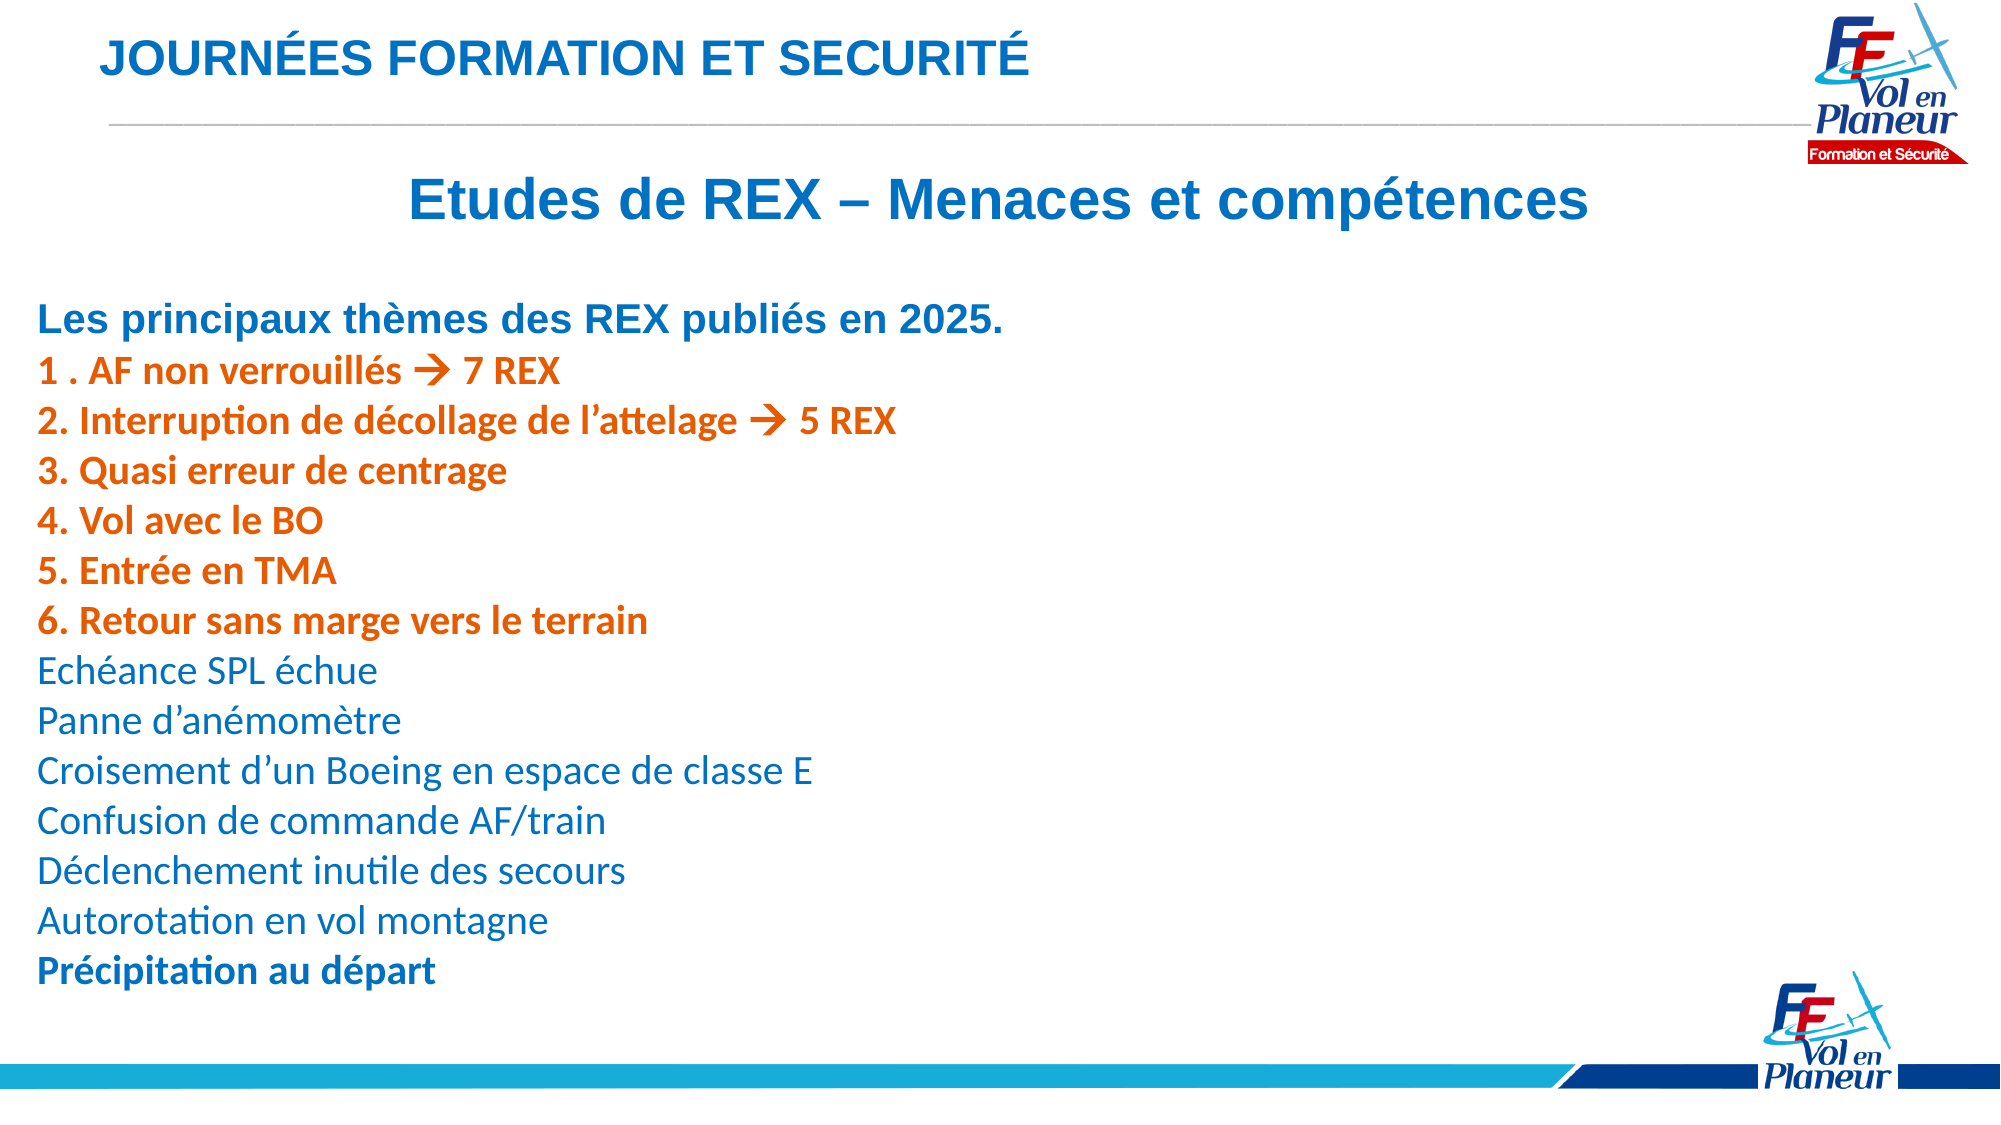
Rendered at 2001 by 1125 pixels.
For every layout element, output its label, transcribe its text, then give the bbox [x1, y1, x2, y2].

picture [0, 959, 2000, 1125]
picture [1759, 2, 2000, 165]
text_box Etudes de REX – Menaces et compétences Les principaux thèmes des REX publiés en 2025. 1 . AF non verrouillés  7 REX 2. Interruption de décollage de l’attelage  5 REX 3. Quasi erreur de centrage 4. Vol avec le BO 5. Entrée en TMA 6. Retour sans marge vers le terrain Echéance SPL échue Panne d’anémomètre Croisement d’un Boeing en espace de classe E Confusion de commande AF/train Déclenchement inutile des secours Autorotation en vol montagne Précipitation au départ [22, 161, 1978, 1067]
list JOURNÉES FORMATION ET SECURITÉ [70, 24, 1547, 93]
